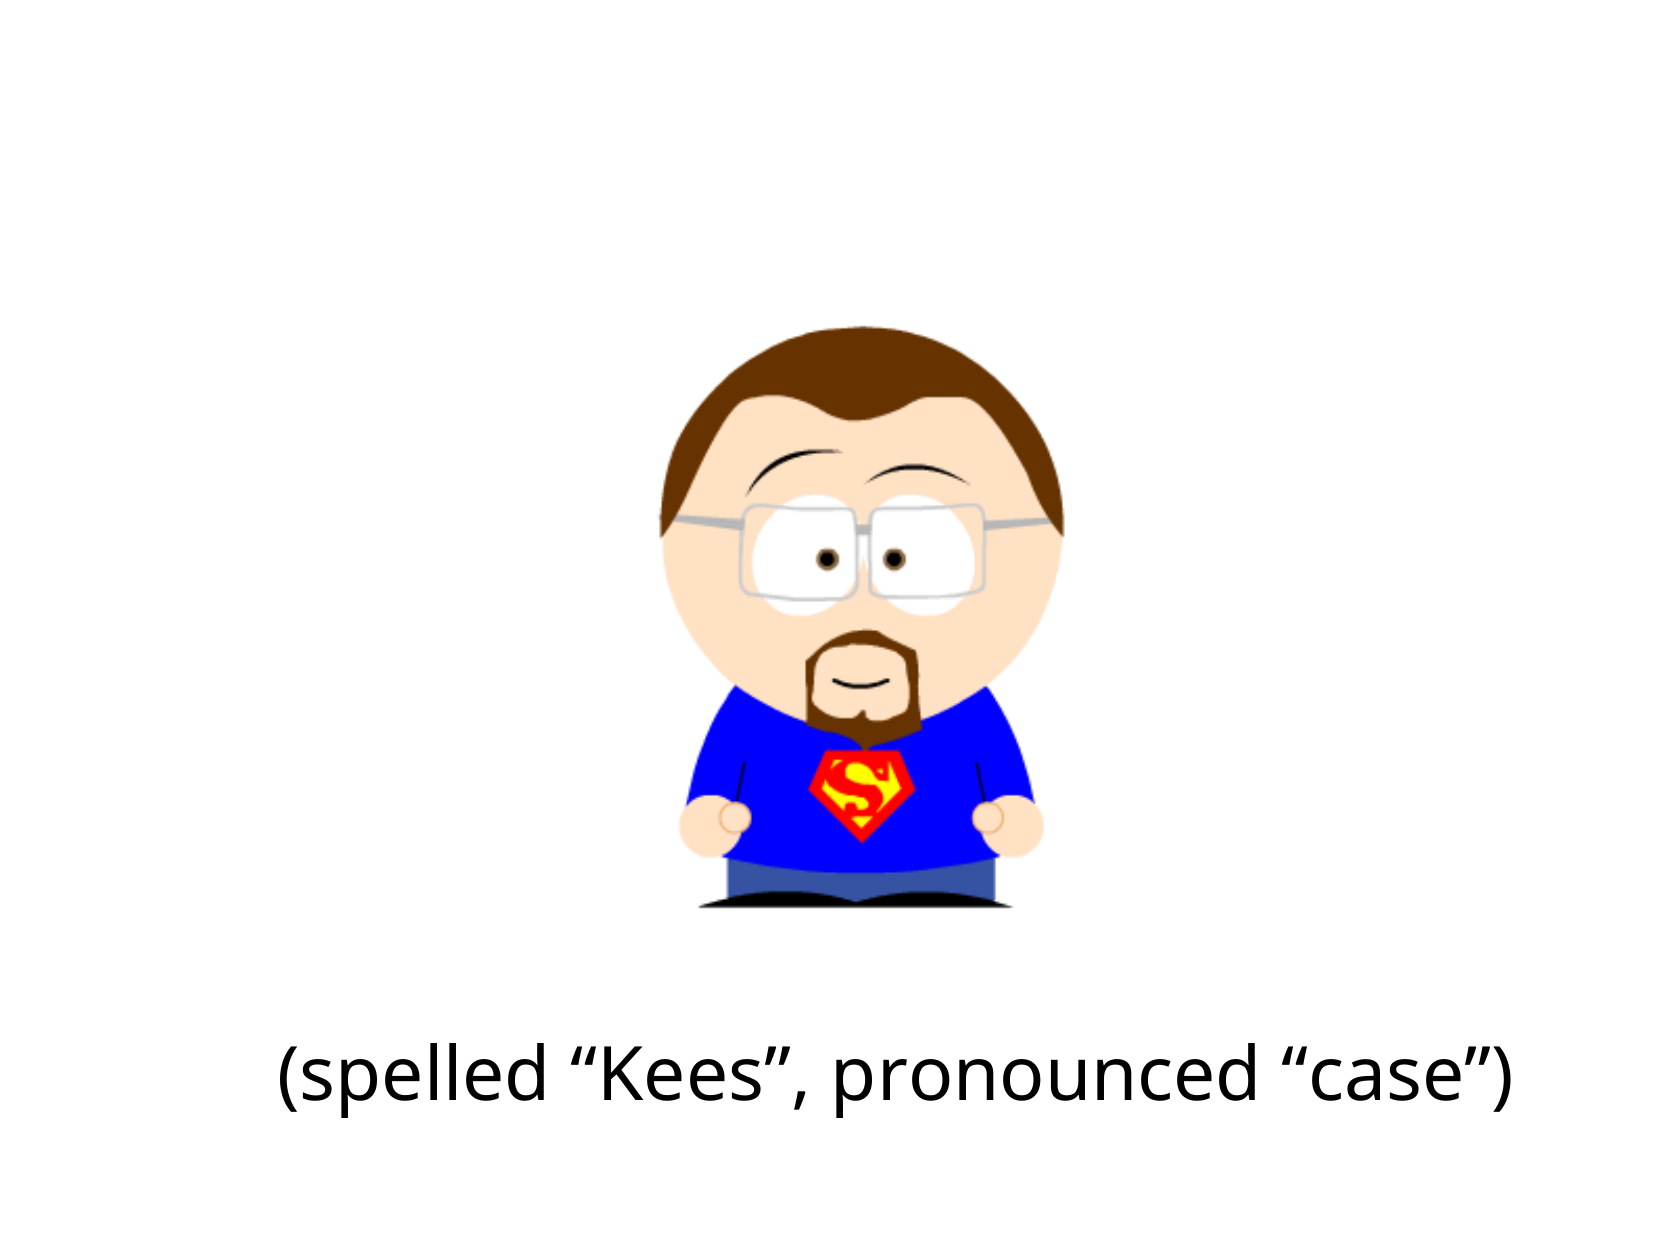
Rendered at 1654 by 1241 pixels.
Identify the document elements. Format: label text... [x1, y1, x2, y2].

picture [610, 308, 1115, 949]
text_box (spelled “Kees”, pronounced “case”) [262, 1012, 1470, 1117]
